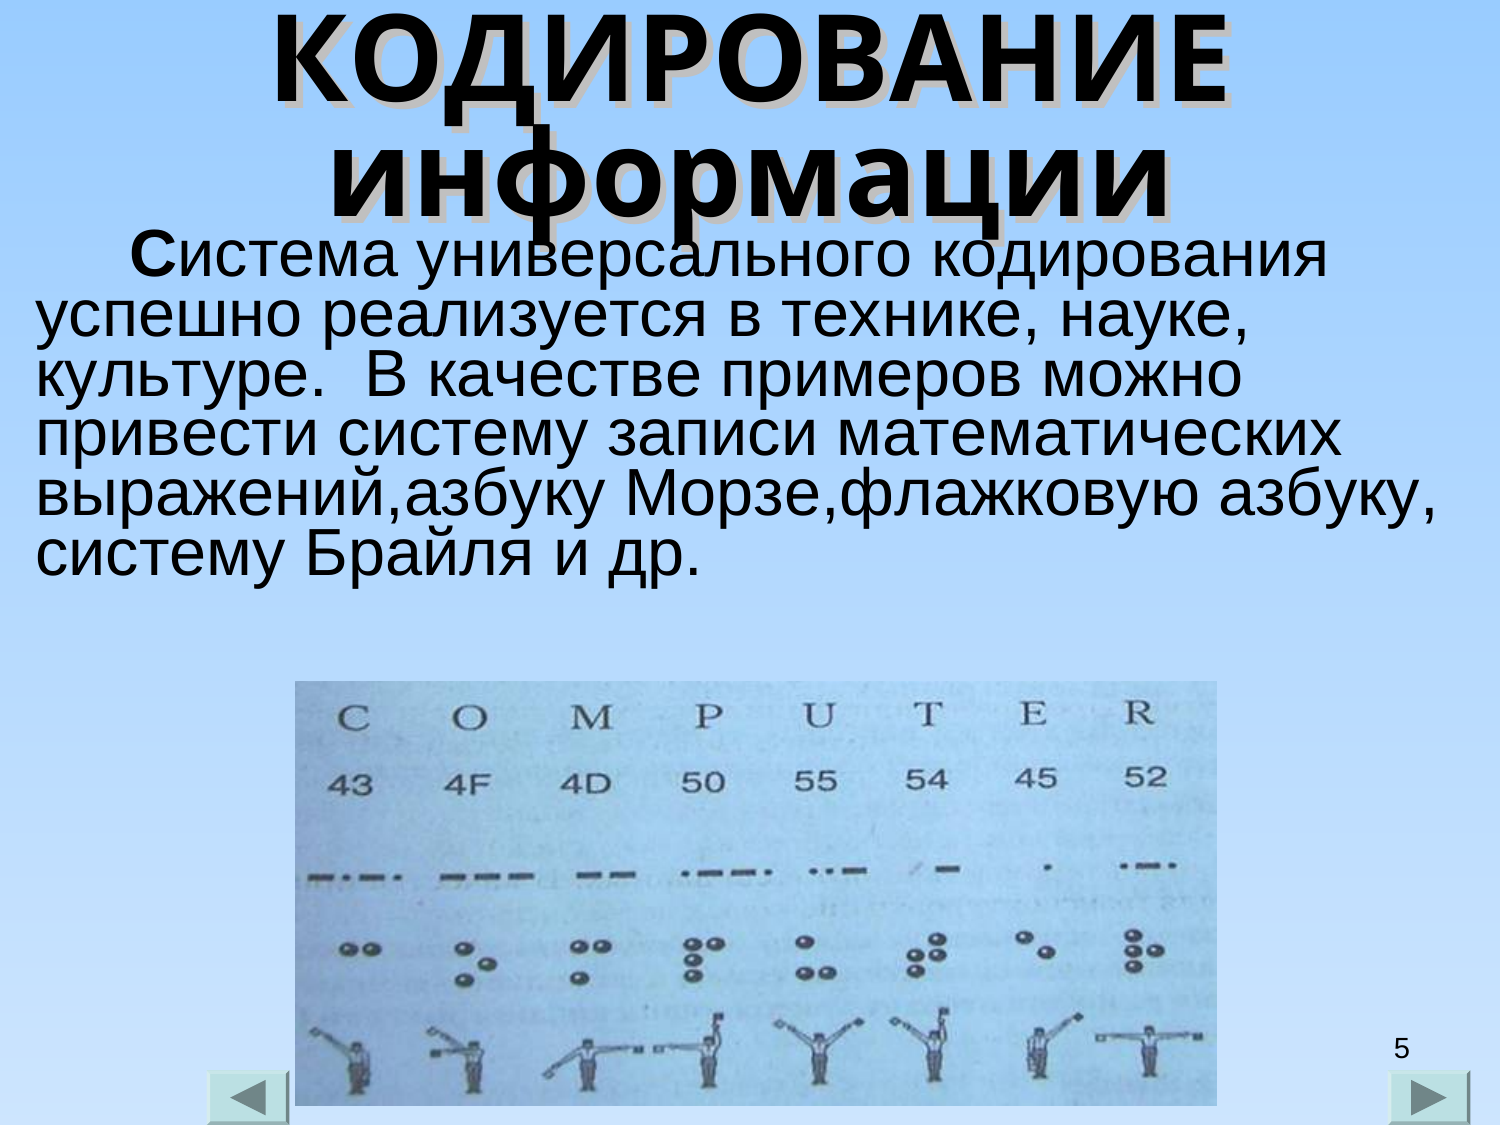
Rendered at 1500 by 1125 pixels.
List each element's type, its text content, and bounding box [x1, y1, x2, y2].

text_box [208, 1070, 290, 1125]
picture [295, 681, 1217, 1106]
list Система универсального кодирования успешно реализуется в технике, науке, культуре. В качестве примеров можно привести систему записи математических выражений,азбуку Морзе,флажковую азбуку, систему Брайля и др. [0, 221, 1500, 965]
title КОДИРОВАНИЕ информации [75, 0, 1426, 221]
text_box [1389, 1070, 1471, 1125]
